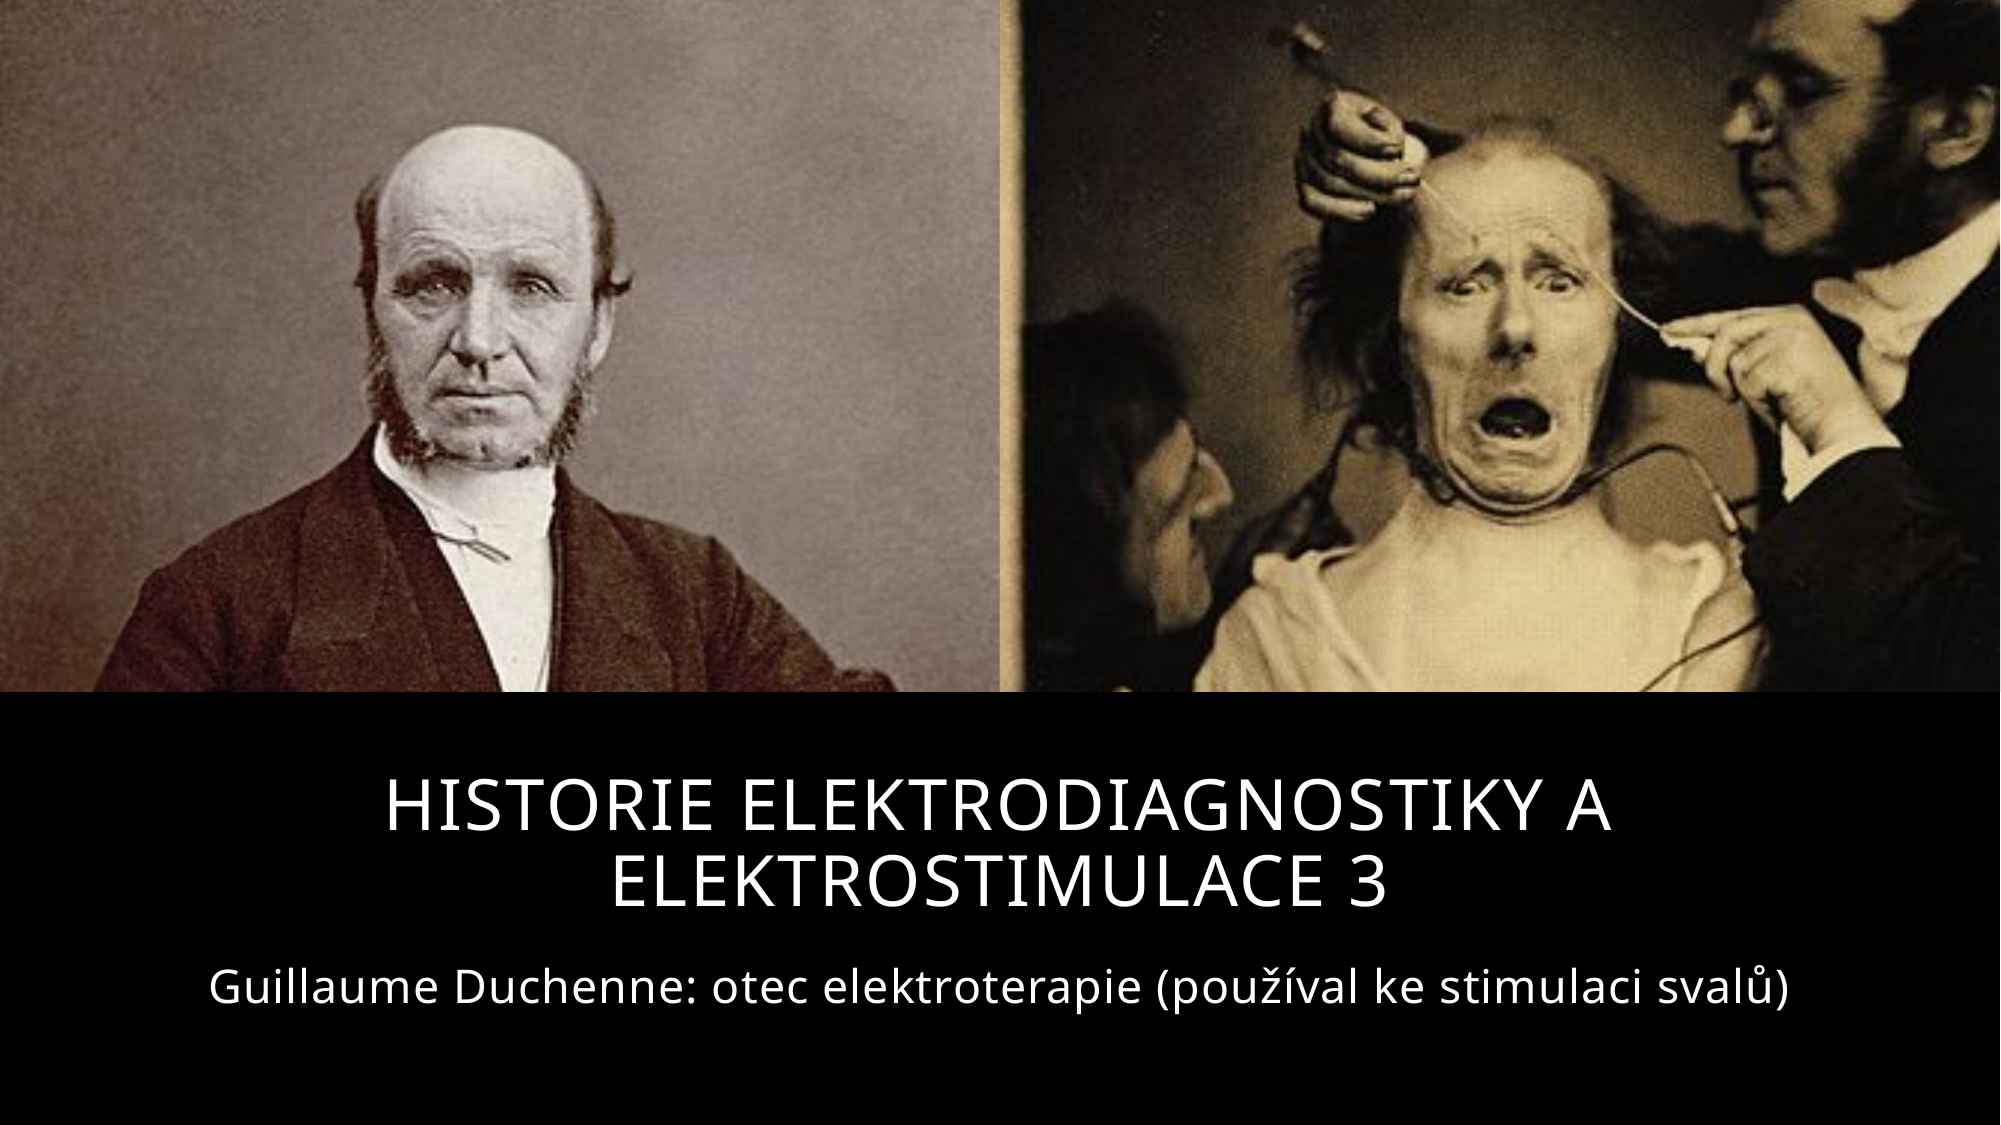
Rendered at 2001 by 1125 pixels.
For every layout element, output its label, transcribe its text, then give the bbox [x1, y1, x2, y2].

list Guillaume Duchenne: otec elektroterapie (používal ke stimulaci svalů) [157, 942, 1843, 1028]
picture [0, 0, 2000, 692]
text_box [0, 692, 2000, 1125]
title HISTORIE ELEKTRODIAGNOSTIKY A ELEKTROSTIMULACE 3 [157, 750, 1843, 942]
